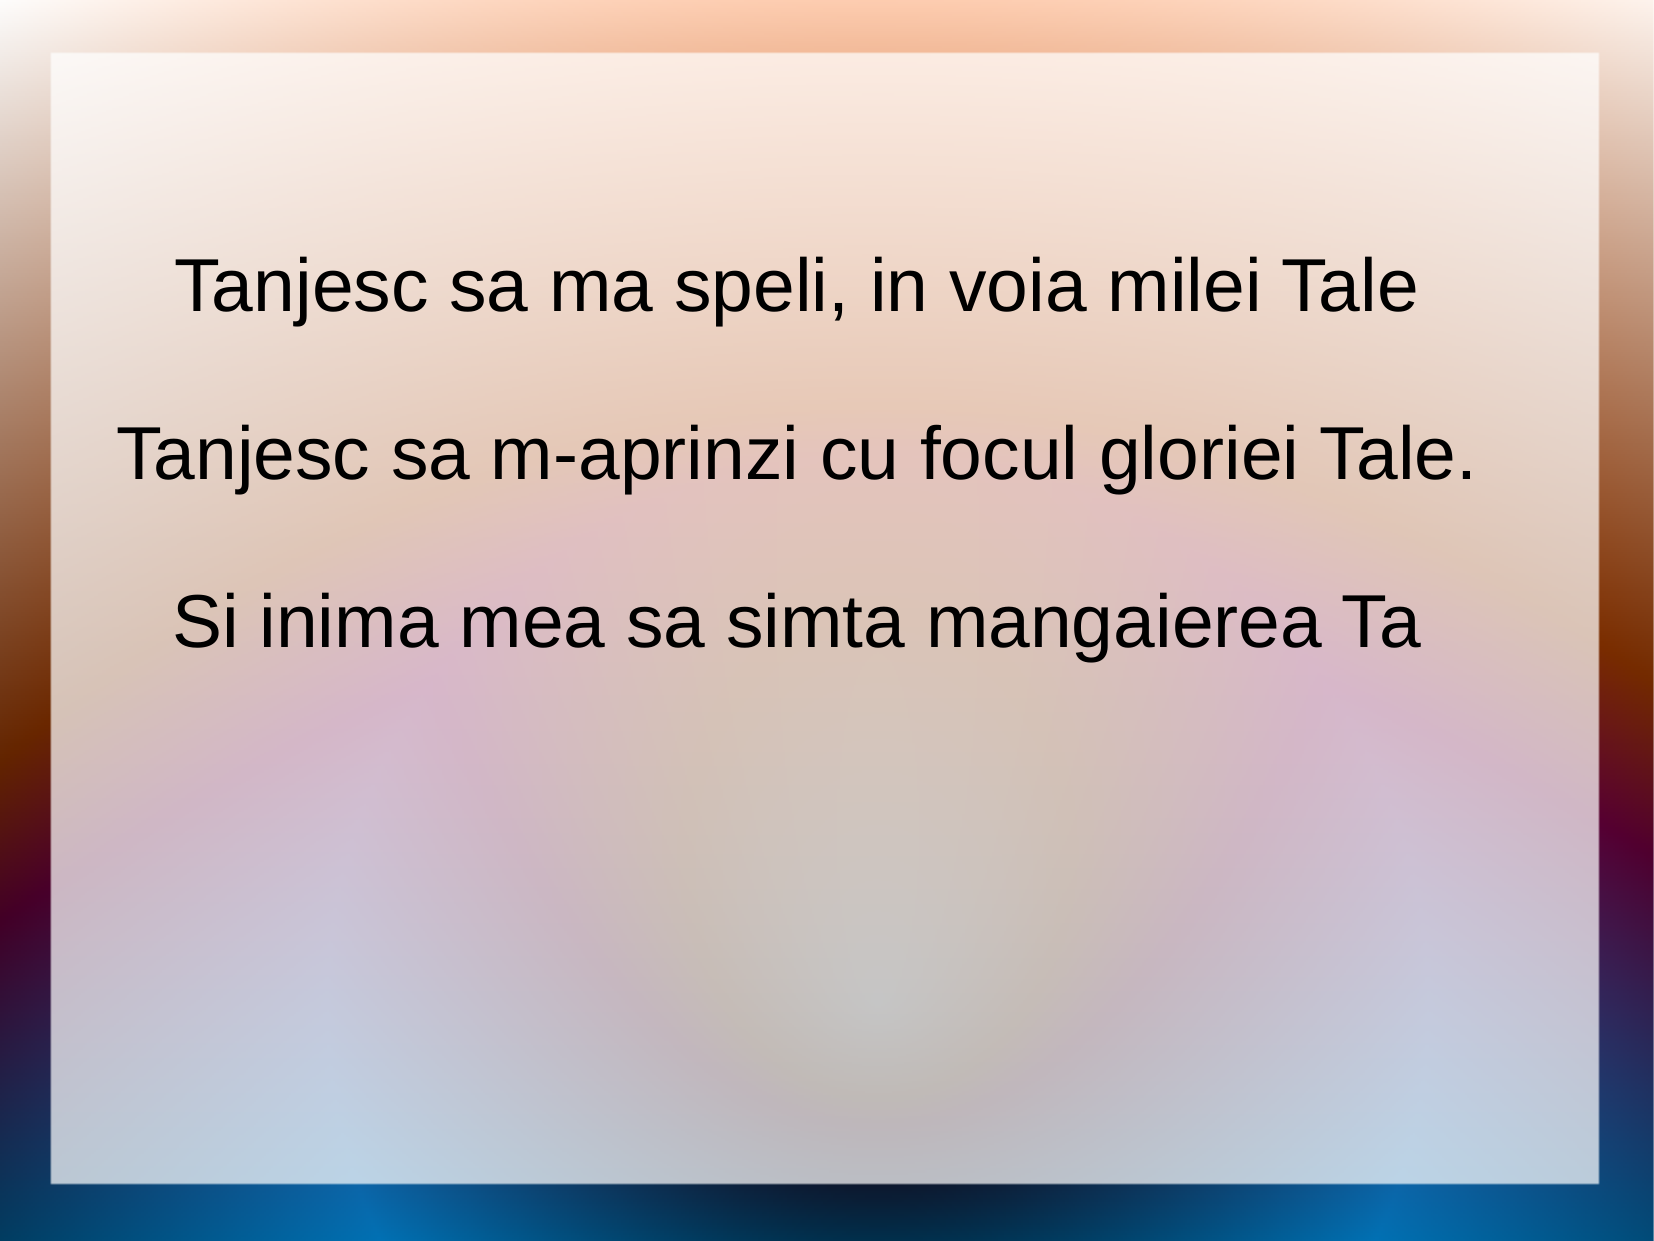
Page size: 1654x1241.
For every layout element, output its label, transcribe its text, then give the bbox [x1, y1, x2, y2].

text_box Tanjesc sa ma speli, in voia milei Tale Tanjesc sa m-aprinzi cu focul gloriei Tale. Si inima mea sa simta mangaierea Ta [59, 236, 1536, 857]
picture [0, 0, 1654, 1241]
